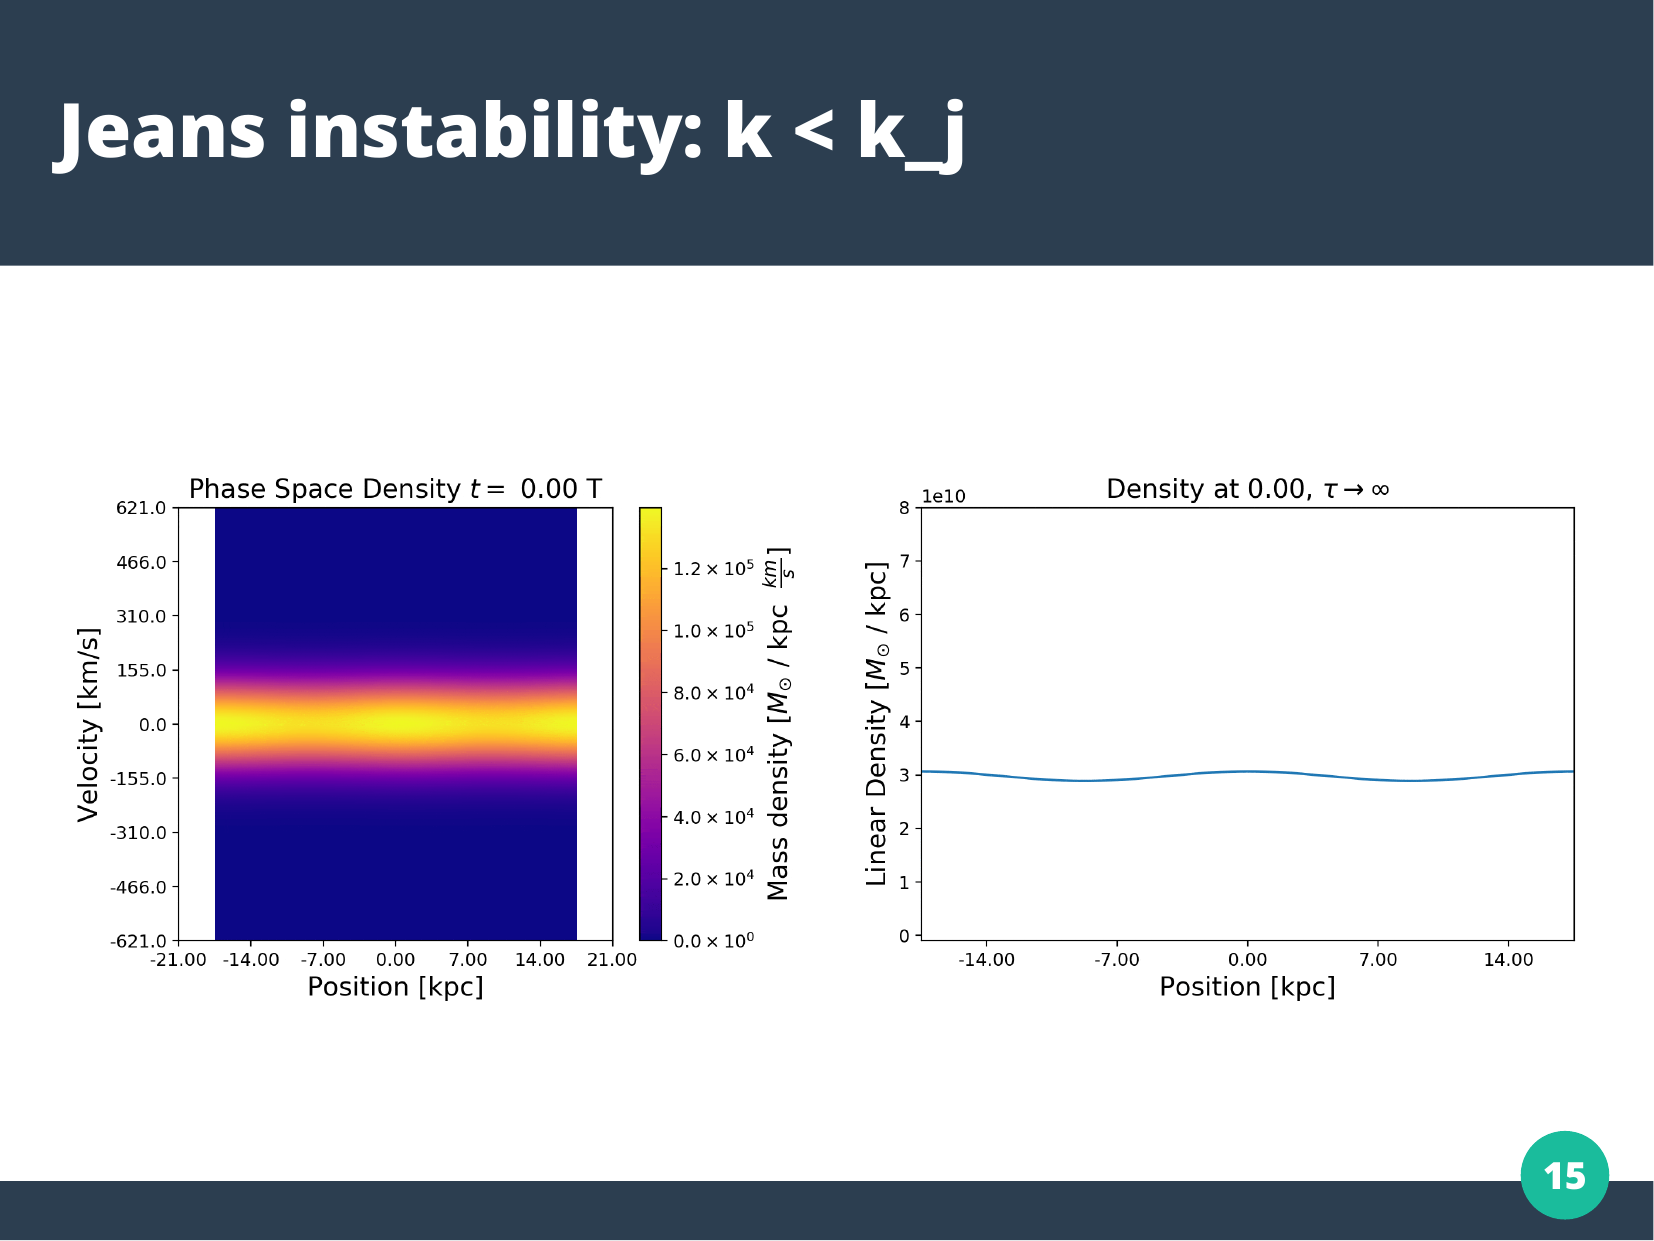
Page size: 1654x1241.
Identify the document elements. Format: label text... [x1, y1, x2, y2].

title Jeans instability: k < k_j [59, 49, 1595, 207]
picture [58, 457, 809, 1020]
picture [845, 457, 1595, 1020]
